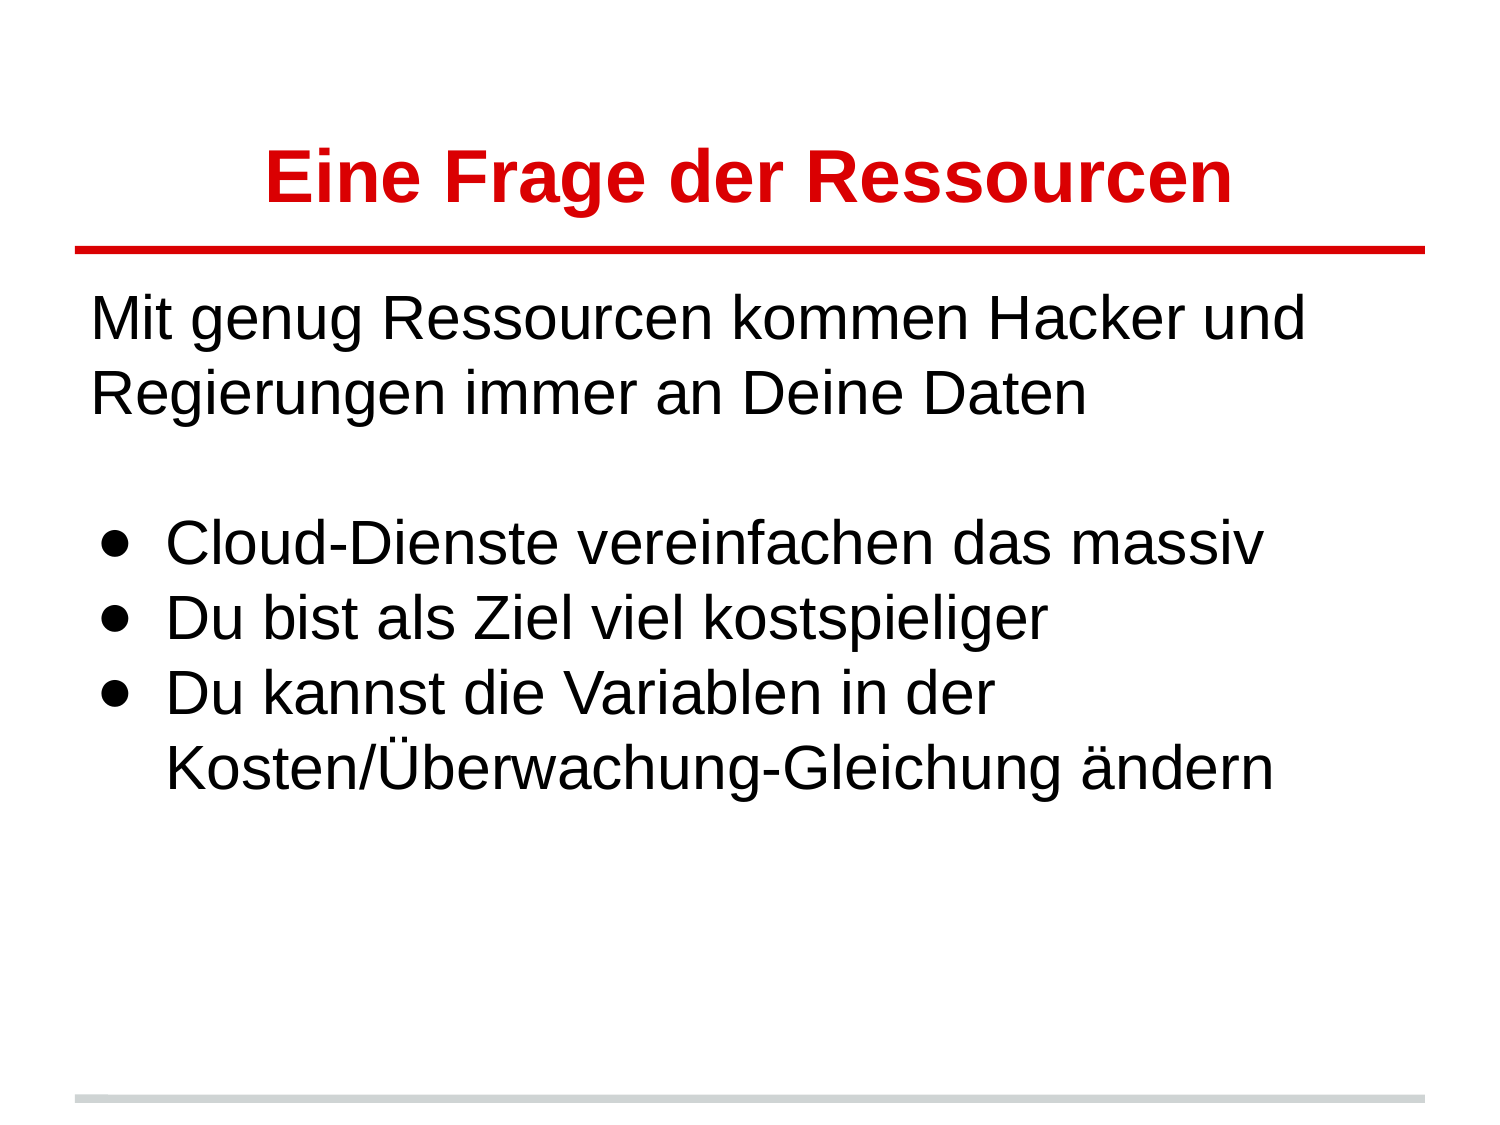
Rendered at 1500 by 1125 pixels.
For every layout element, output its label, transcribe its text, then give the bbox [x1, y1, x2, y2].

list Mit genug Ressourcen kommen Hacker und Regierungen immer an Deine Daten Cloud-Dienste vereinfachen das massiv Du bist als Ziel viel kostspieliger Du kannst die Variablen in der Kosten/Überwachung-Gleichung ändern [75, 262, 1425, 1078]
title Eine Frage der Ressourcen [75, 45, 1425, 233]
